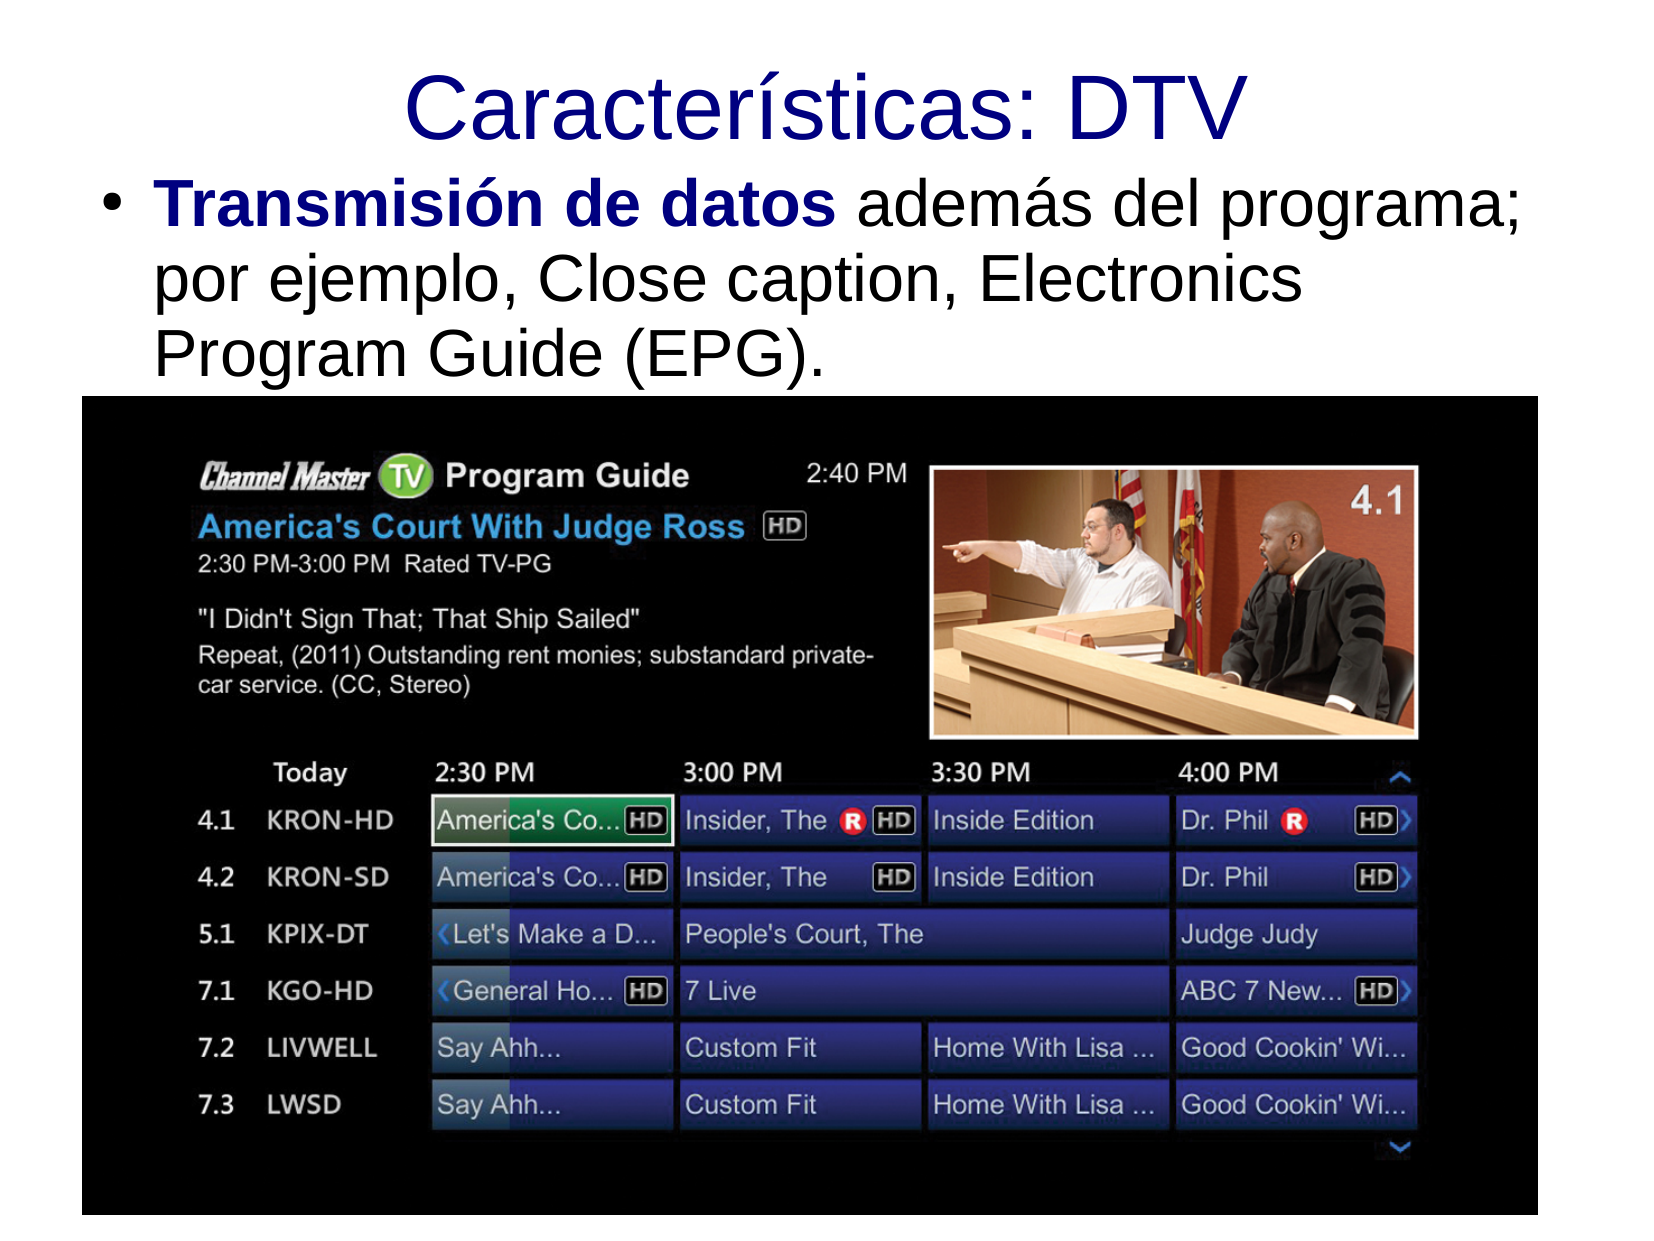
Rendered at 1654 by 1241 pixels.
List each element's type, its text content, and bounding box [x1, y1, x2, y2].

list Transmisión de datos además del programa; por ejemplo, Close caption, Electronics Program Guide (EPG). [82, 166, 1538, 396]
picture [82, 396, 1538, 1215]
title Características: DTV [82, 49, 1571, 167]
